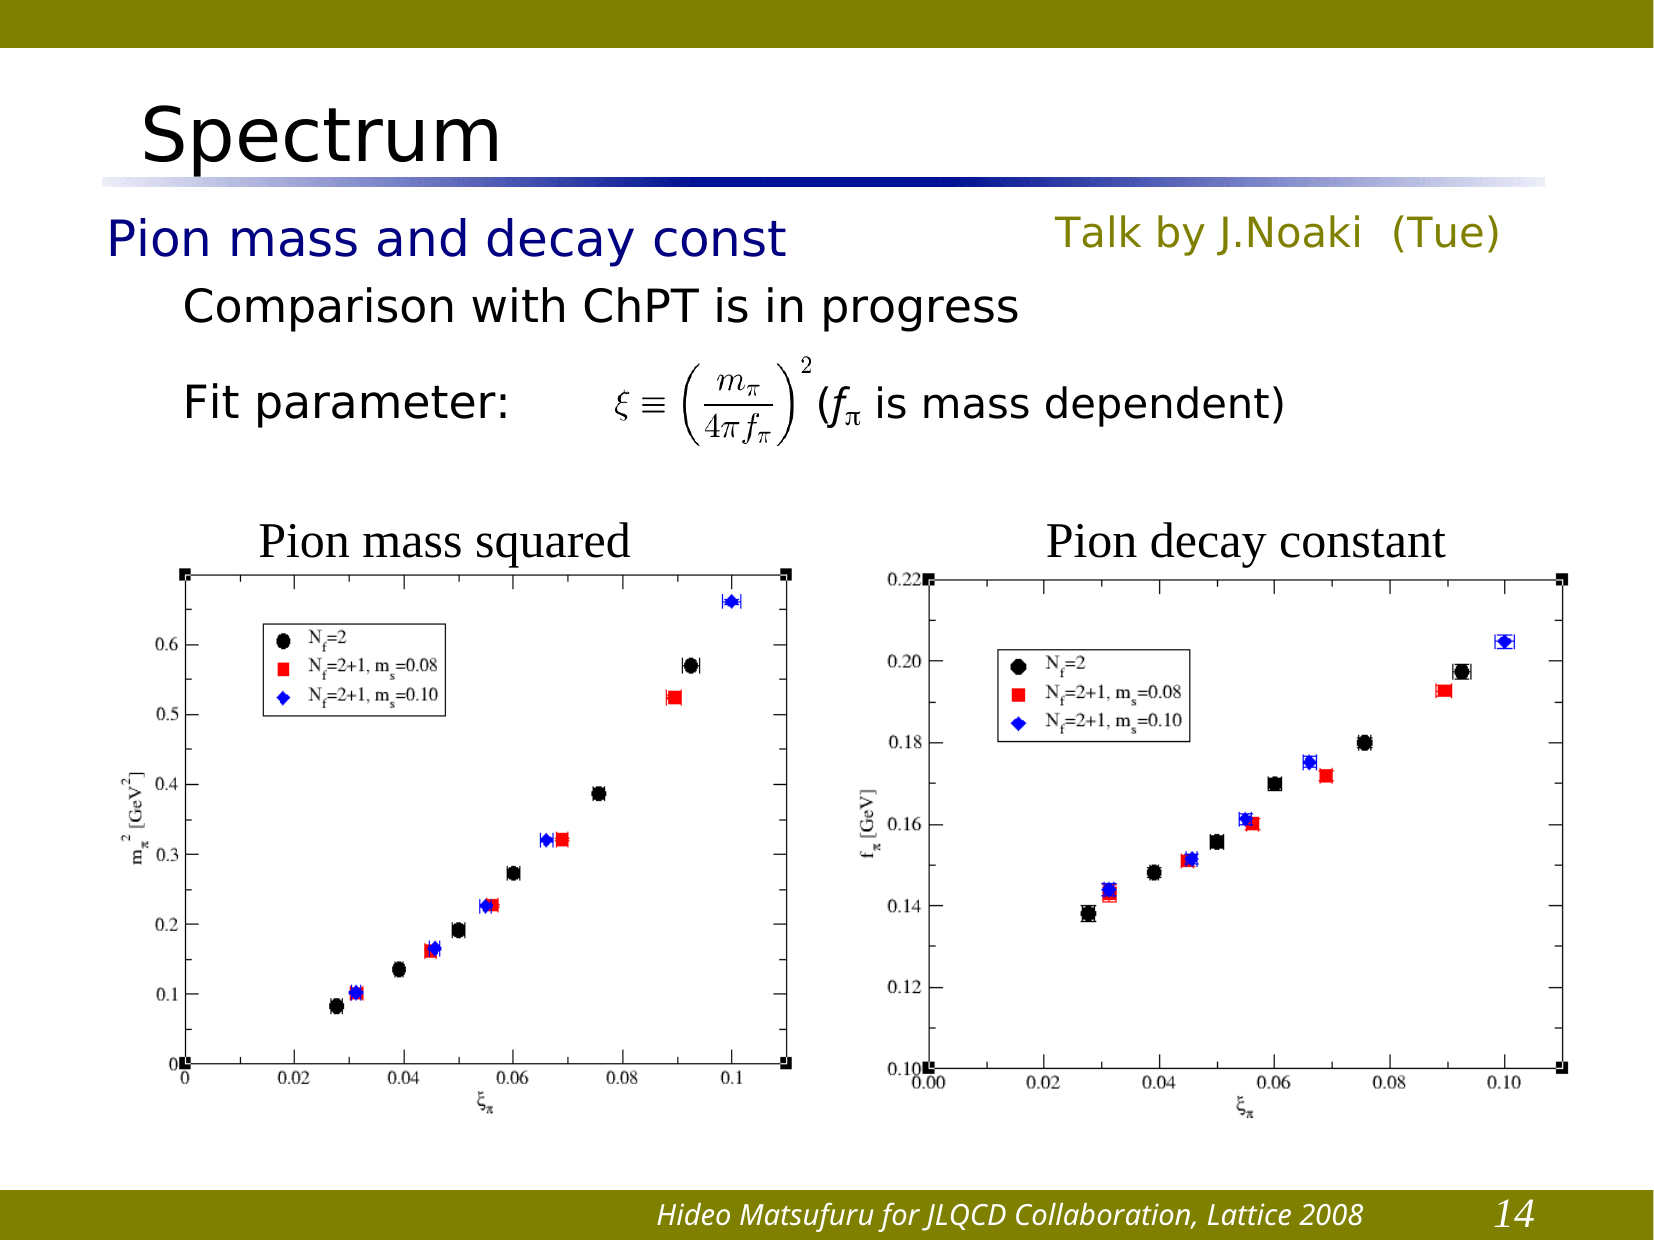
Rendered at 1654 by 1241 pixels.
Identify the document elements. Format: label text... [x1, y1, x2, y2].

text_box Pion decay constant [1045, 512, 1447, 574]
picture [102, 177, 1545, 187]
picture [843, 566, 1579, 1123]
title Spectrum [140, 86, 1244, 185]
picture [106, 566, 809, 1122]
text_box Talk by J.Noaki (Tue) [960, 205, 1555, 259]
picture [614, 356, 811, 447]
text_box Pion mass squared [258, 512, 632, 574]
list Pion mass and decay const Comparison with ChPT is in progress Fit parameter: (fp is mass dependent) [88, 210, 1541, 695]
